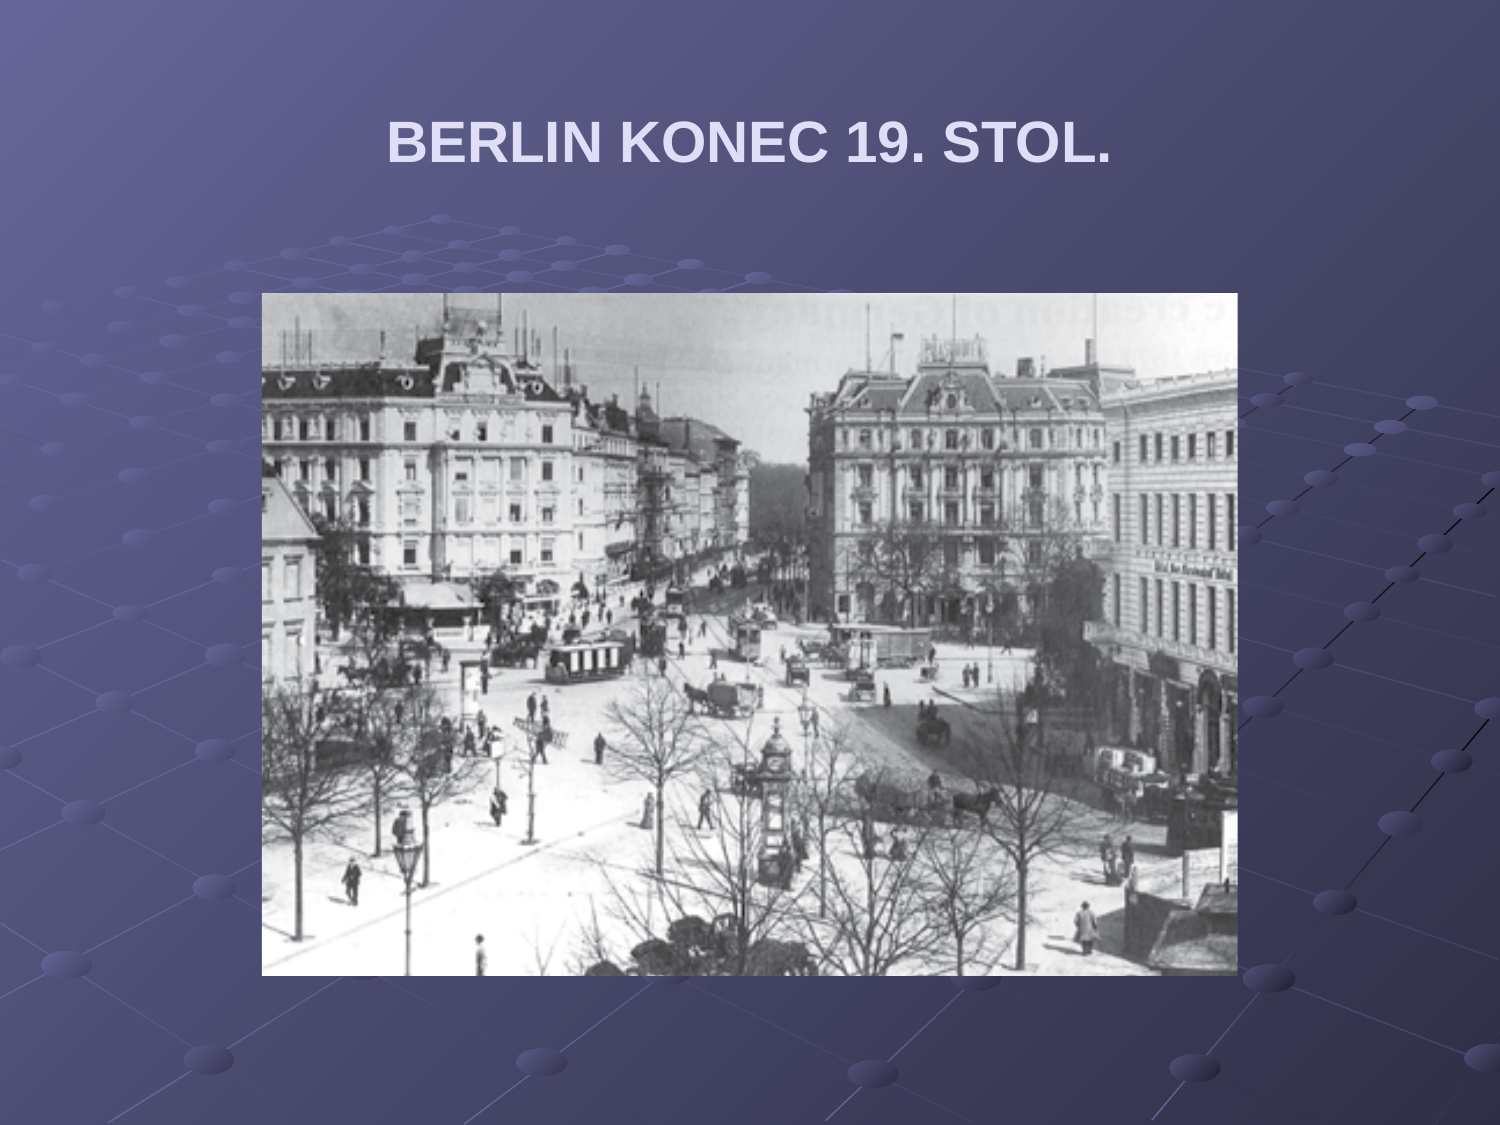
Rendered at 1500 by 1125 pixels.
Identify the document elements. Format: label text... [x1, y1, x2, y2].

title BERLIN KONEC 19. STOL. [75, 45, 1425, 233]
picture [261, 293, 1238, 976]
